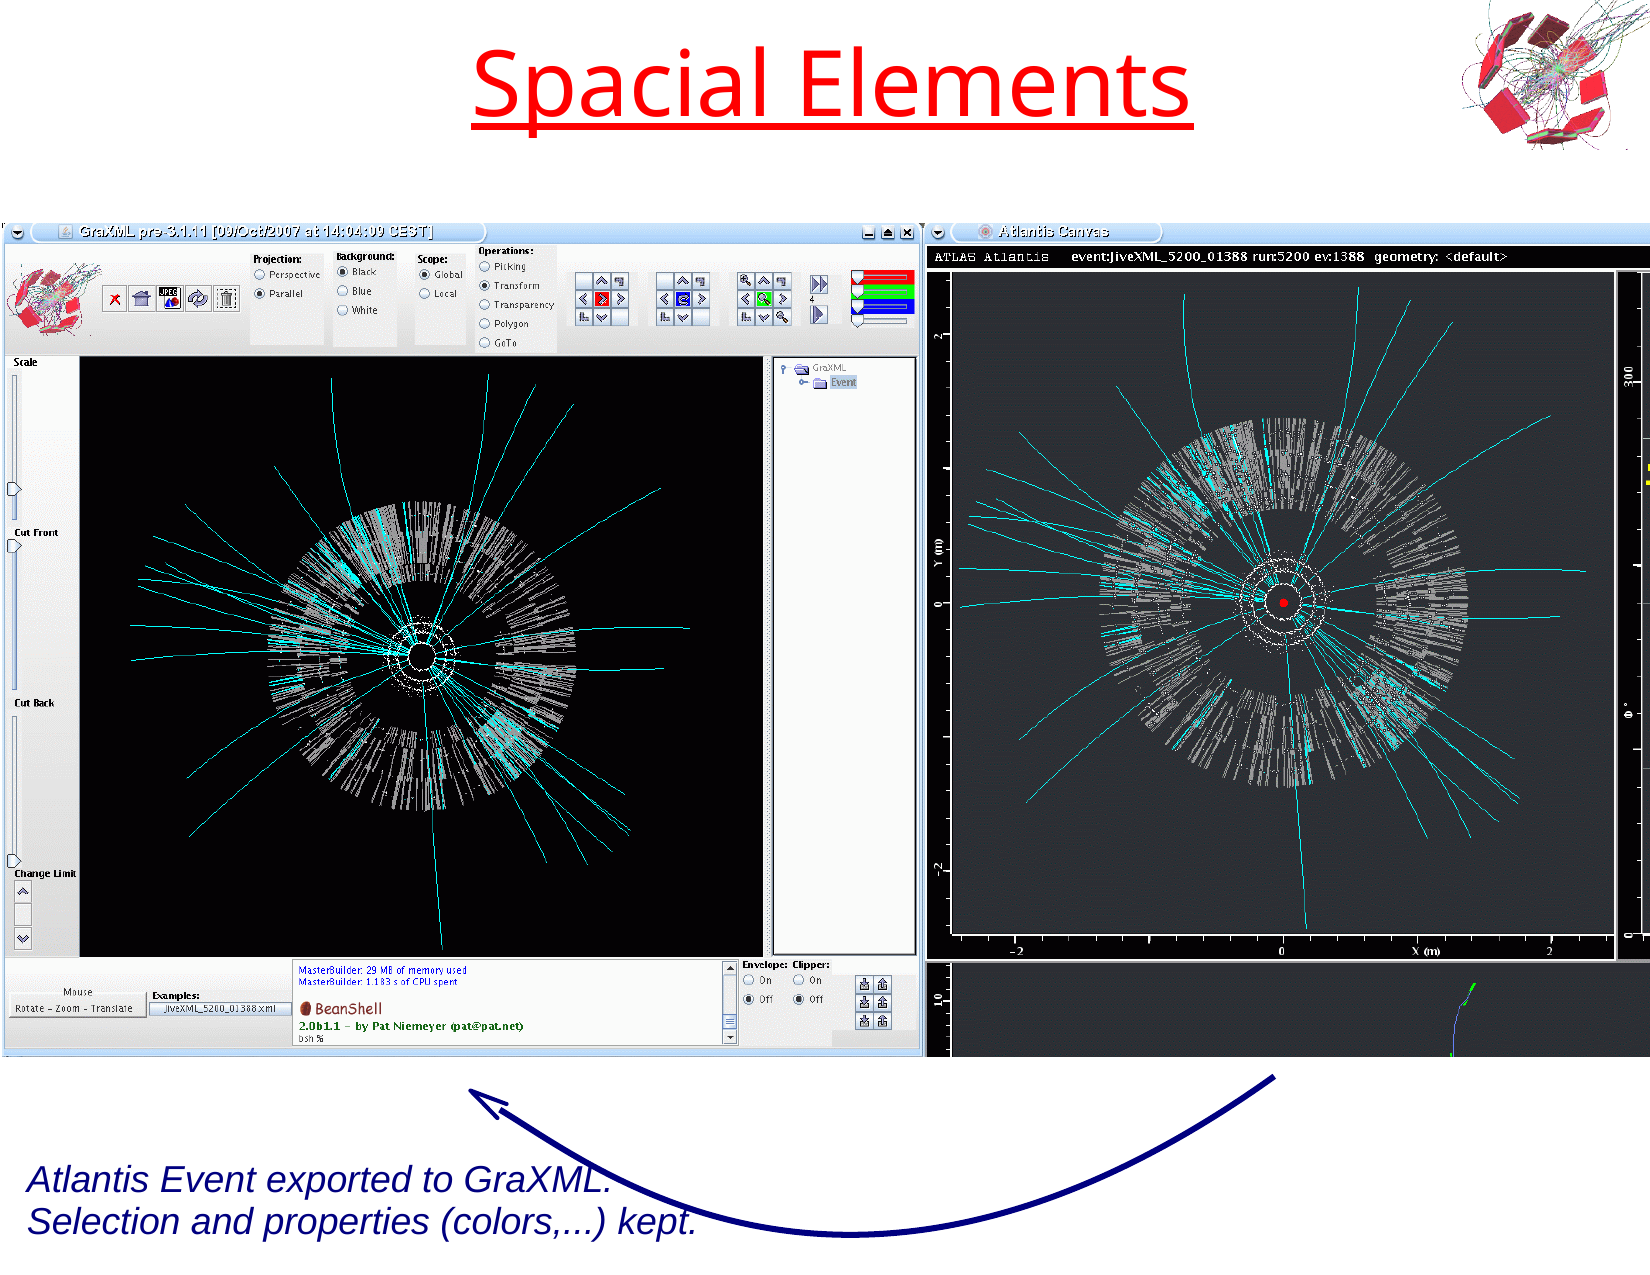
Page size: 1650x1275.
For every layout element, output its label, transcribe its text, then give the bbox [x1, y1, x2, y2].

title Spacial Elements [90, 0, 1576, 188]
picture [1462, 0, 1650, 151]
picture [2, 223, 1650, 1057]
text_box Atlantis Event exported to GraXML. Selection and properties (colors,...) kept. [12, 1151, 780, 1262]
